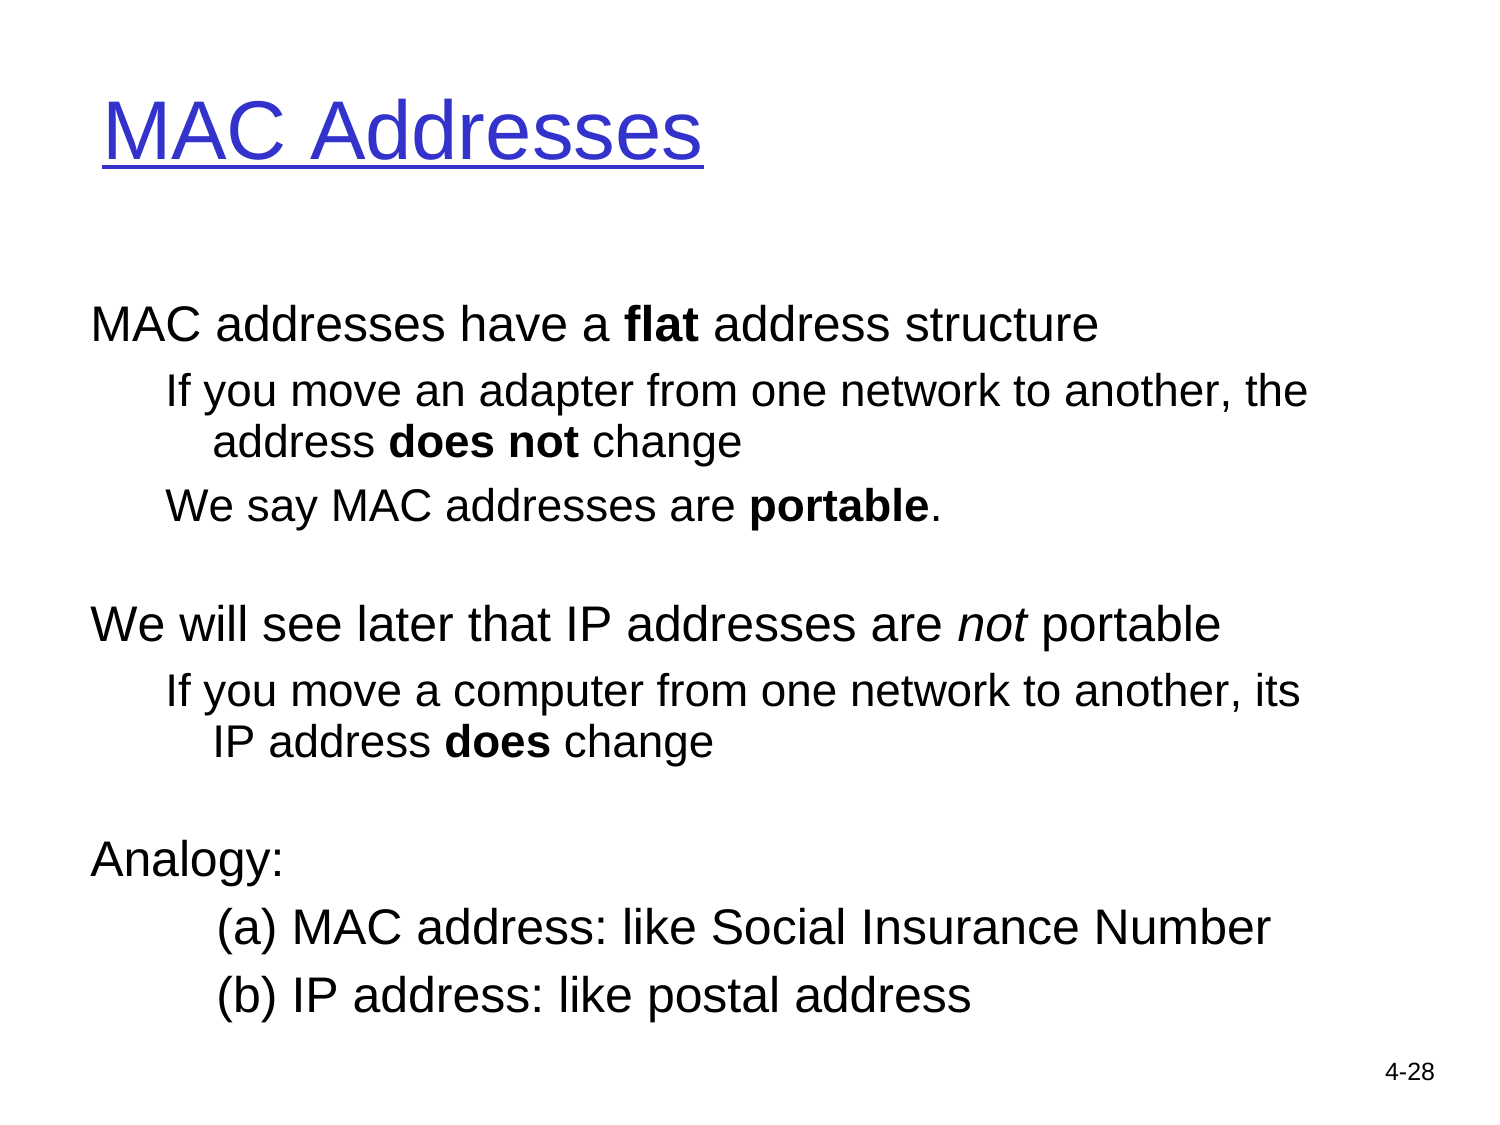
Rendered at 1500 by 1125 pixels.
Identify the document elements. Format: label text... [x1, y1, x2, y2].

list MAC addresses have a flat address structure If you move an adapter from one network to another, the address does not change We say MAC addresses are portable. We will see later that IP addresses are not portable If you move a computer from one network to another, its IP address does change Analogy: (a) MAC address: like Social Insurance Number (b) IP address: like postal address [75, 288, 1351, 1052]
title MAC Addresses [87, 37, 1363, 225]
